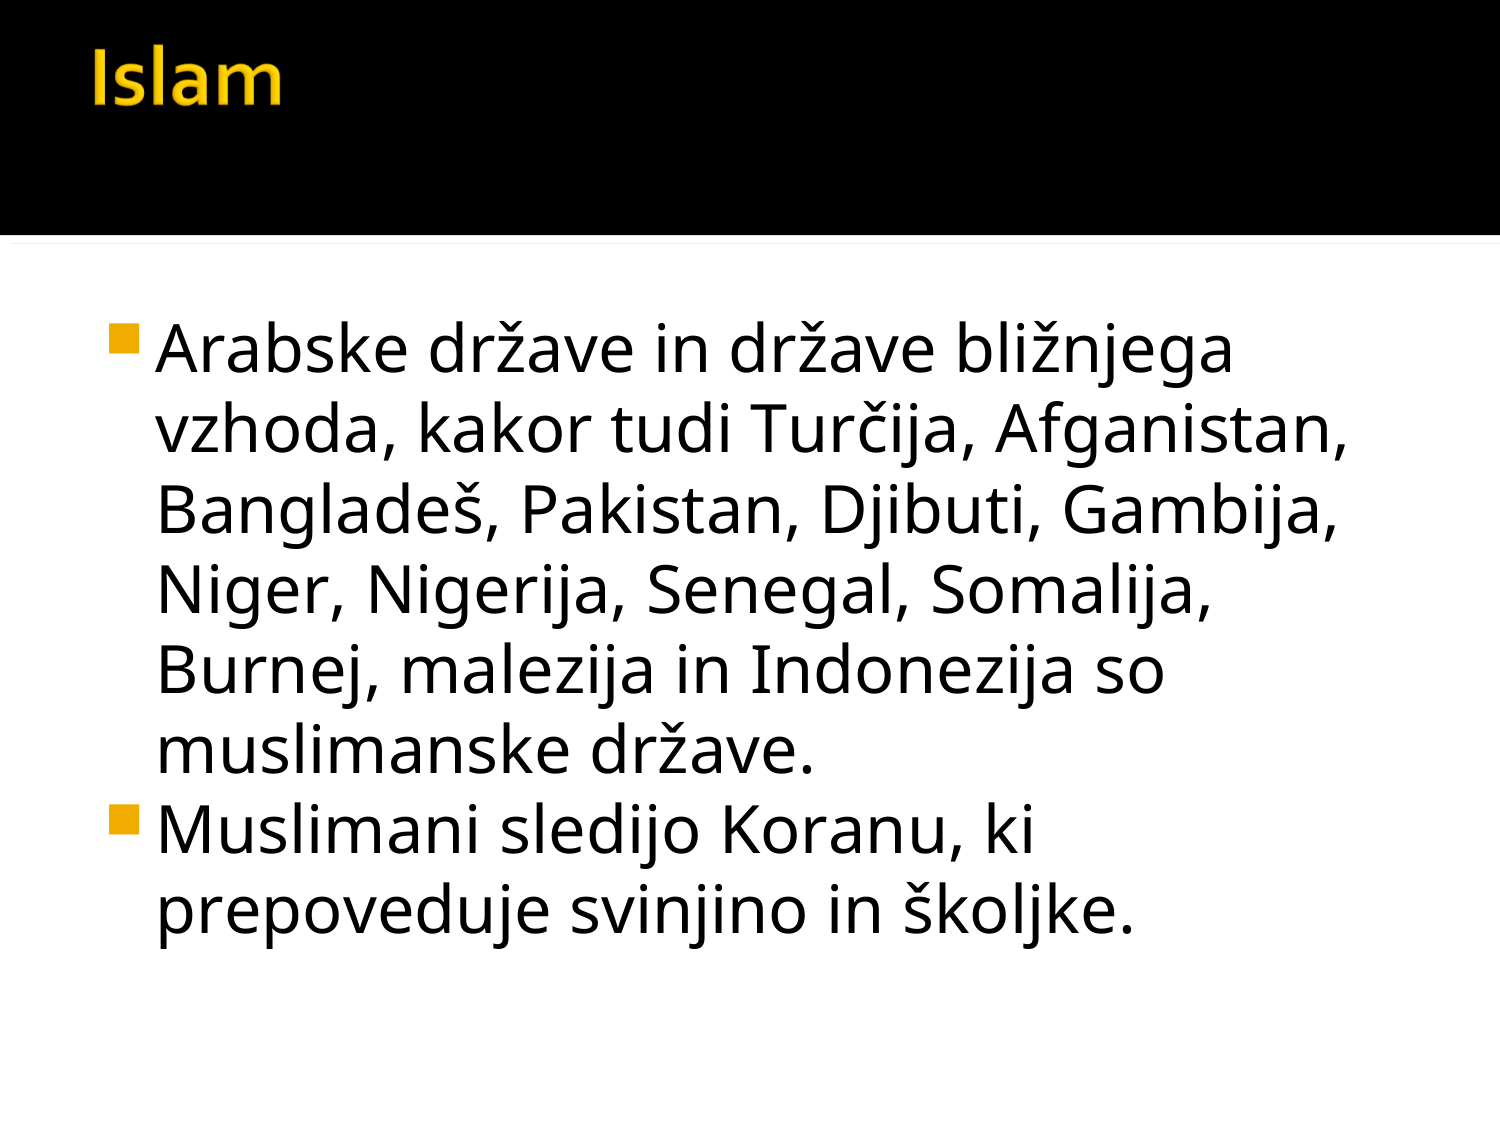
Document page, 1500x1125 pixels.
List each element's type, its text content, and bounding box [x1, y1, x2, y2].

list Arabske države in države bližnjega vzhoda, kakor tudi Turčija, Afganistan, Bangladeš, Pakistan, Djibuti, Gambija, Niger, Nigerija, Senegal, Somalija, Burnej, malezija in Indonezija so muslimanske države. Muslimani sledijo Koranu, ki prepoveduje svinjino in školjke. [75, 291, 1426, 1051]
text_box [35, 0, 1427, 233]
